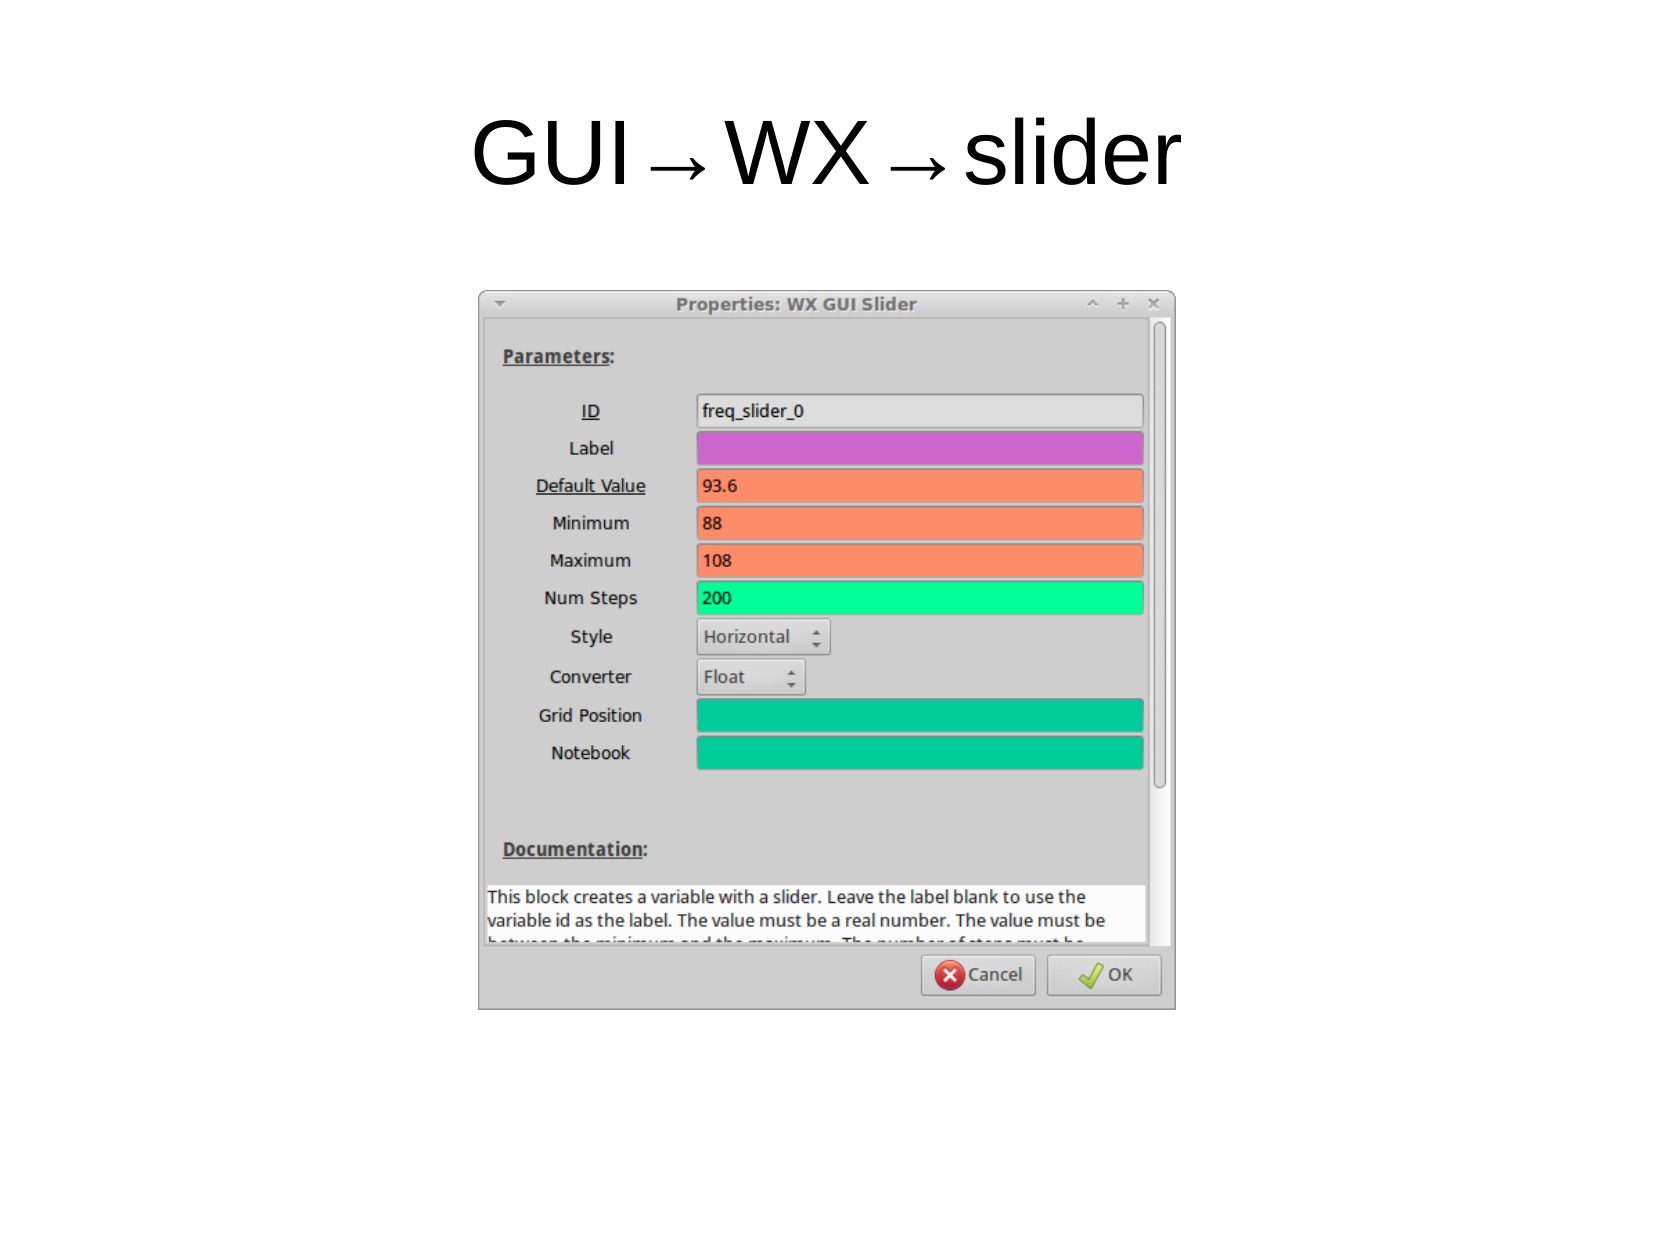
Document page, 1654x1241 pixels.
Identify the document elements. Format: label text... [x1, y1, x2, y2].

title GUI→WX→slider [82, 49, 1571, 257]
picture [478, 290, 1176, 1010]
